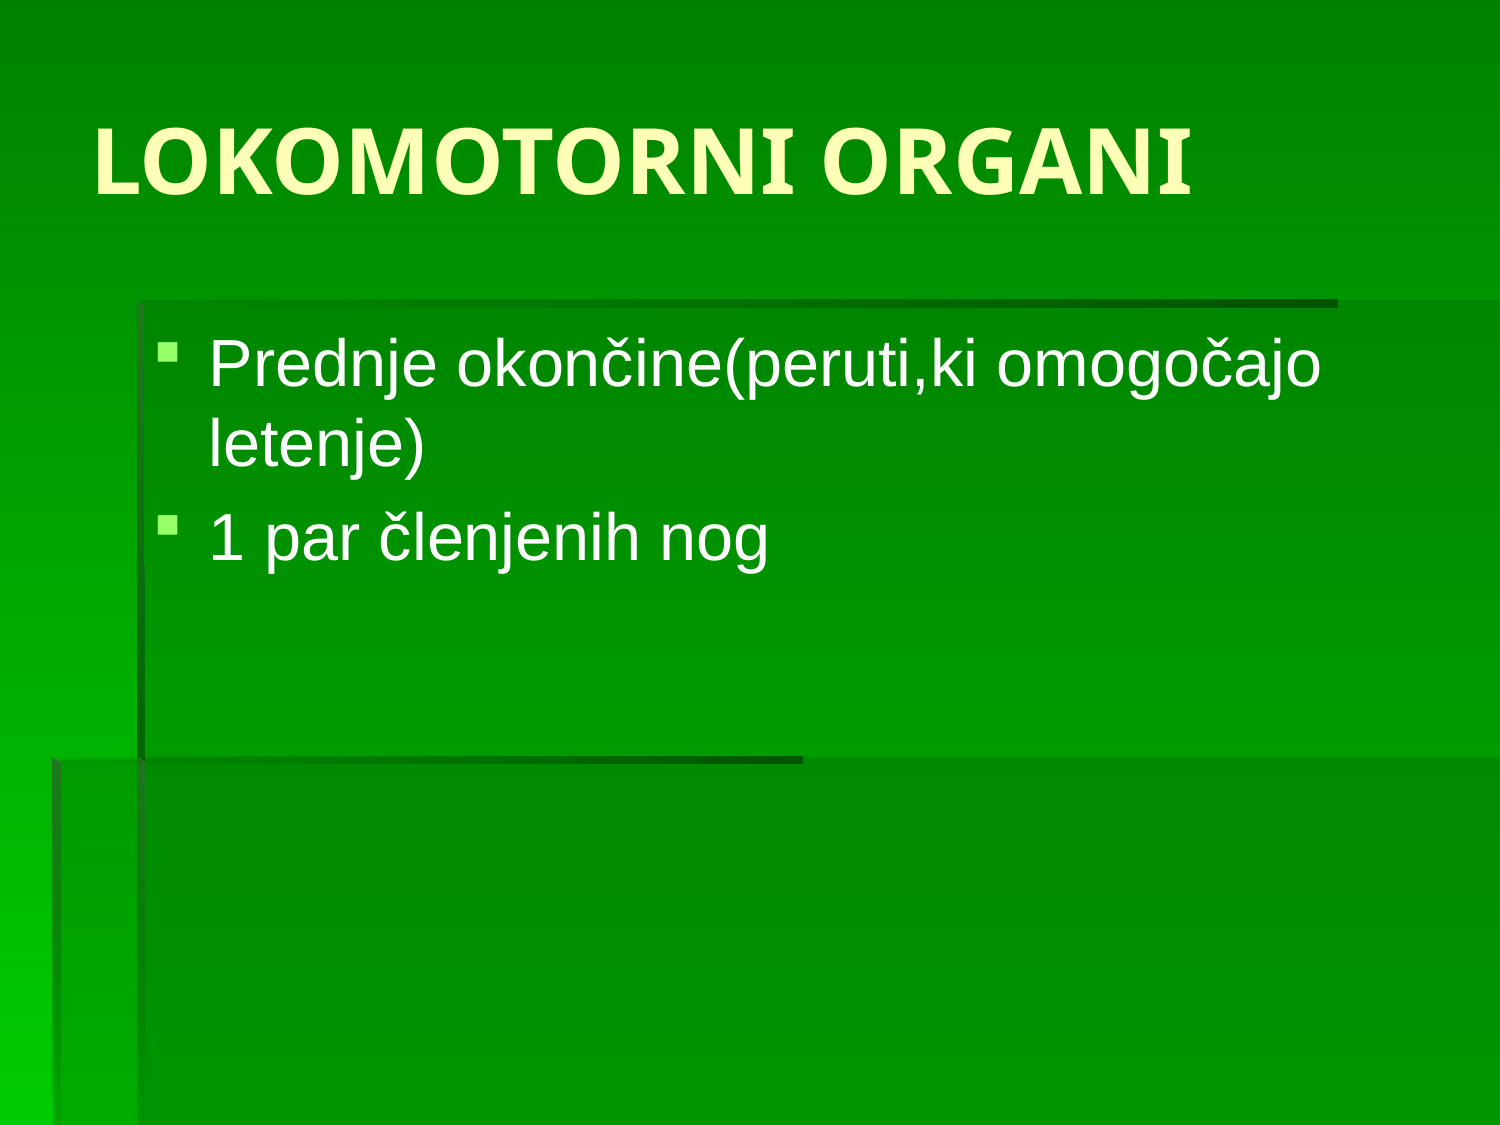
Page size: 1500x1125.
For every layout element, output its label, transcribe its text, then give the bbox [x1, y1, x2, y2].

title LOKOMOTORNI ORGANI [75, 40, 1451, 275]
list Prednje okončine(peruti,ki omogočajo letenje) 1 par členjenih nog [137, 312, 1451, 1000]
